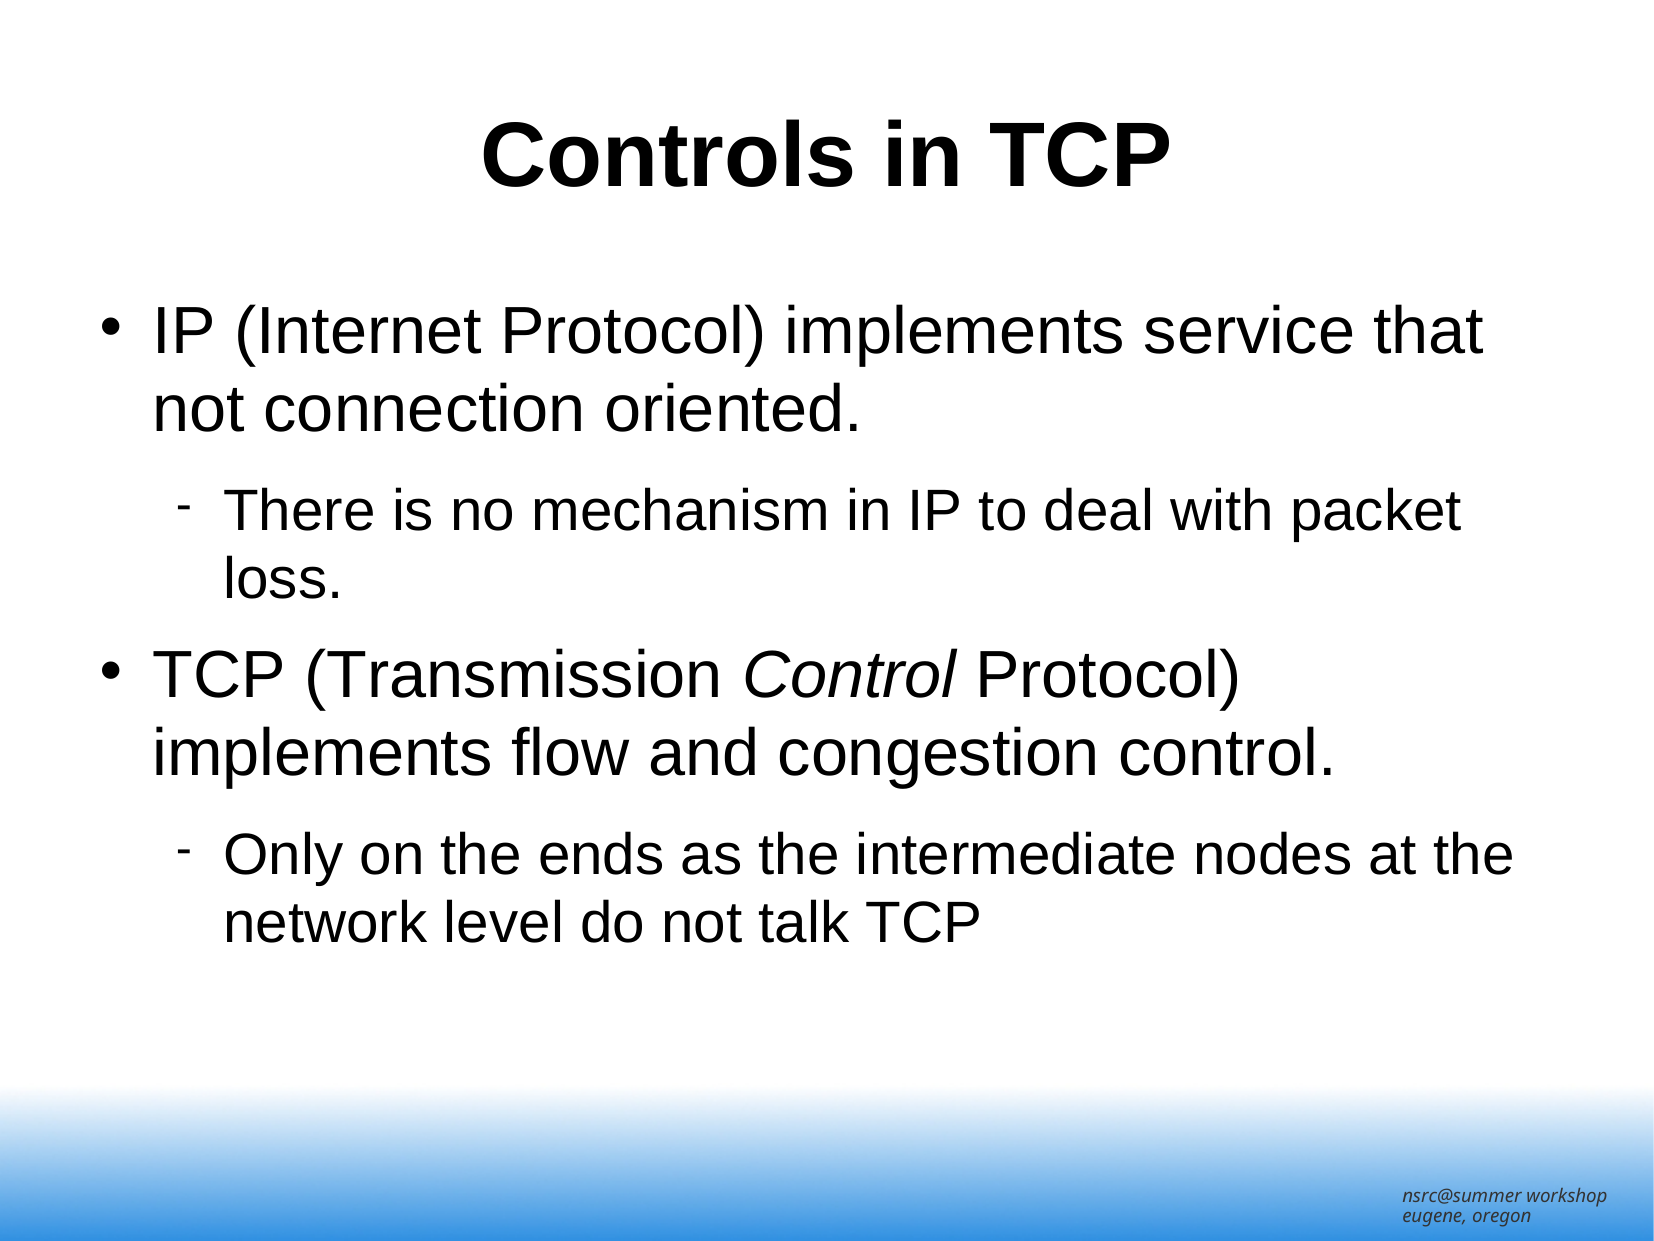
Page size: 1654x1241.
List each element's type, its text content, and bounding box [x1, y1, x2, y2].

picture [0, 1083, 1654, 1241]
title Controls in TCP [82, 49, 1571, 257]
list IP (Internet Protocol) implements service that not connection oriented. There is no mechanism in IP to deal with packet loss. TCP (Transmission Control Protocol) implements flow and congestion control. Only on the ends as the intermediate nodes at the network level do not talk TCP [82, 290, 1571, 1109]
